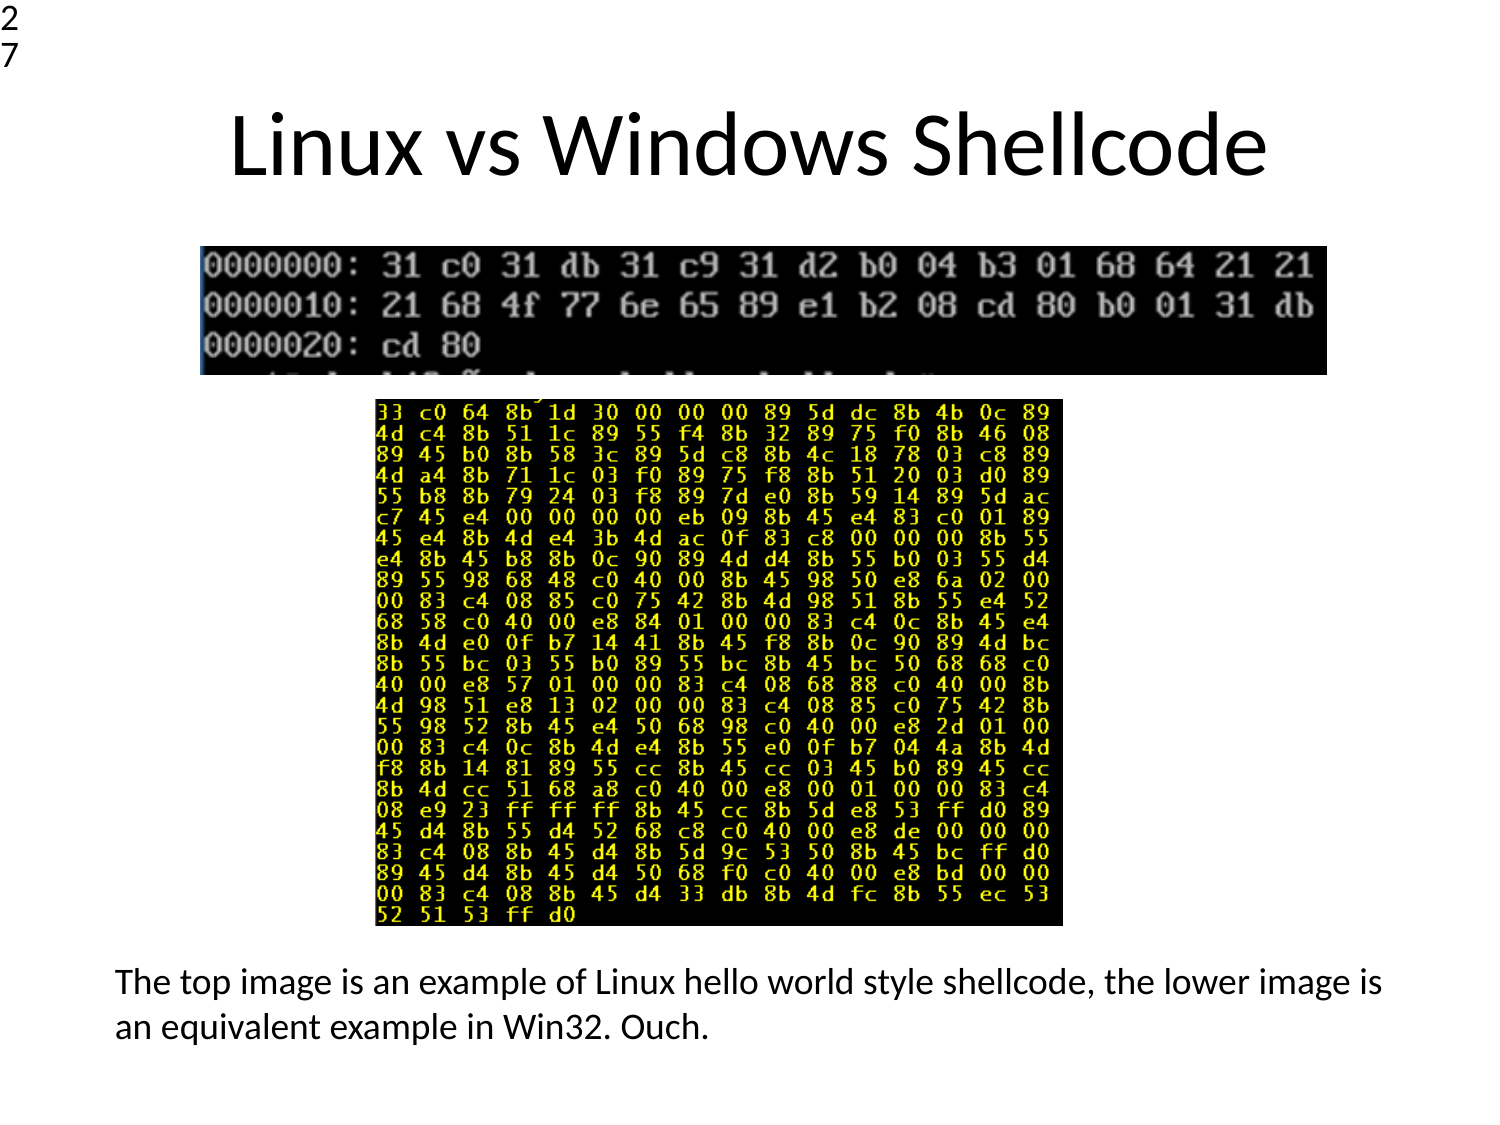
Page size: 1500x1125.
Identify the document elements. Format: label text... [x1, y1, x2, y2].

picture [375, 399, 1063, 926]
picture [200, 246, 1327, 375]
title Linux vs Windows Shellcode [75, 45, 1425, 233]
text_box The top image is an example of Linux hello world style shellcode, the lower image is an equivalent example in Win32. Ouch. [99, 949, 1425, 1055]
